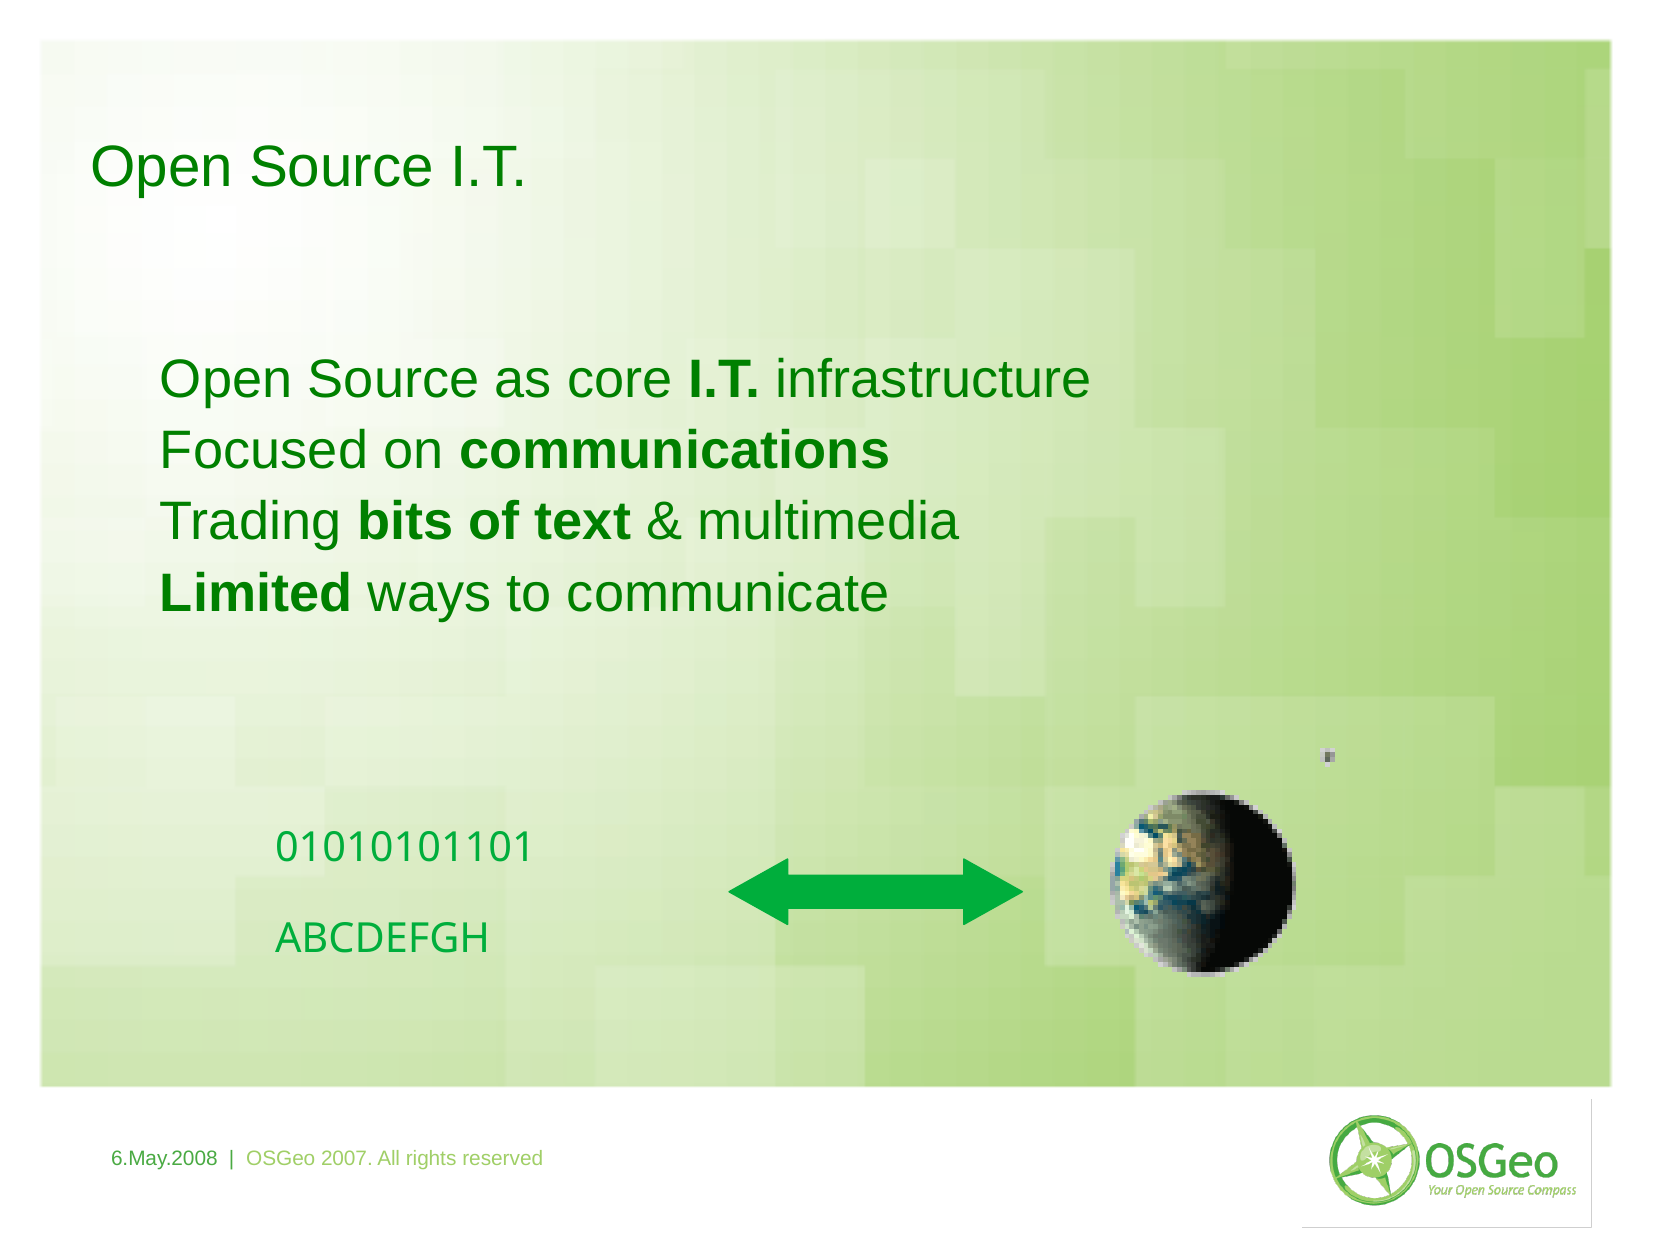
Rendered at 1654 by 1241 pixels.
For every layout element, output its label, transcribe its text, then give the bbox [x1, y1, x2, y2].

text_box Open Source as core I.T. infrastructure Focused on communications Trading bits of text & multimedia Limited ways to communicate [130, 357, 1498, 627]
text_box [729, 859, 1023, 925]
picture [0, 1, 1654, 1239]
text_box Open Source I.T. [75, 130, 1303, 207]
text_box 01010101101 ABCDEFGH [260, 807, 717, 974]
